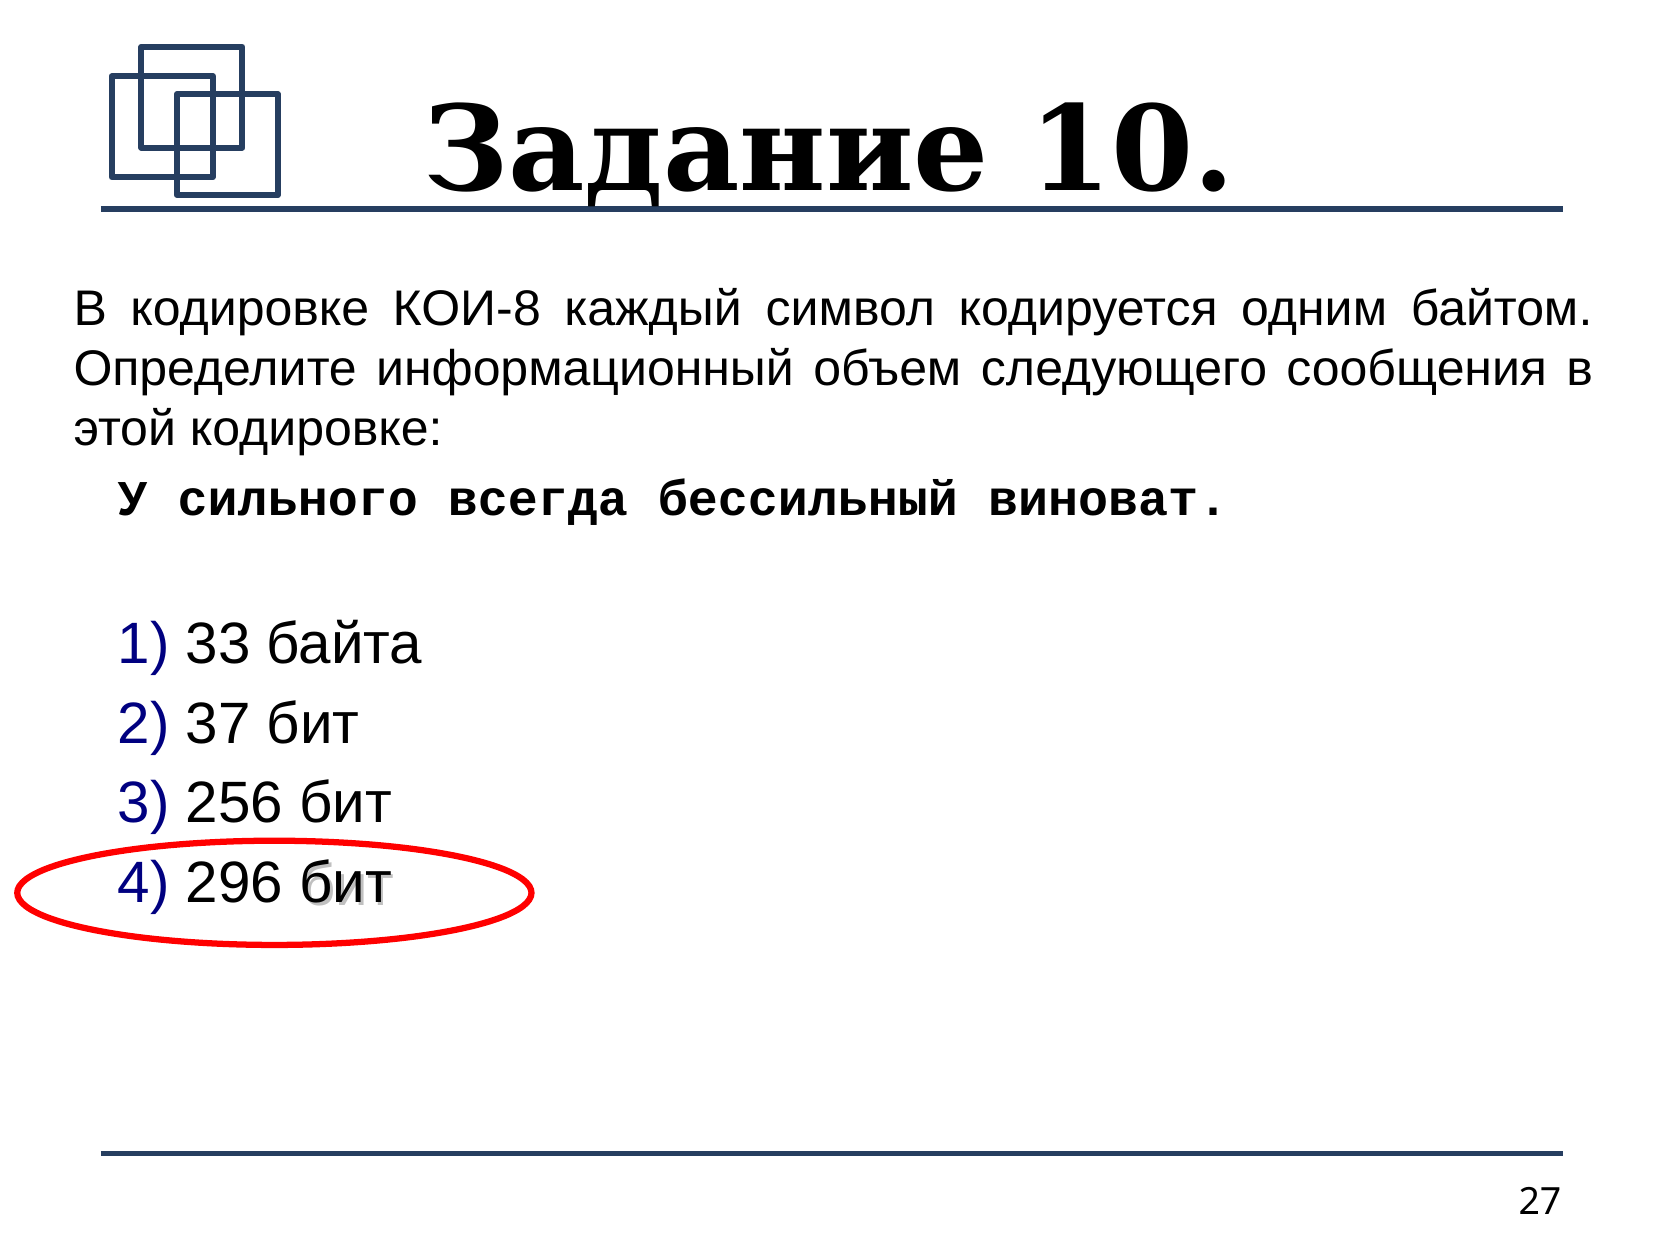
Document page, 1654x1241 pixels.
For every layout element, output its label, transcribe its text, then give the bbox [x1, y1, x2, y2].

title Задание 10. [82, 64, 1571, 268]
text_box В кодировке КОИ-8 каждый символ кодируется одним байтом. Определите информационный объем следующего сообщения в этой кодировке: У сильного всегда бессильный виноват. 33 байта 37 бит 256 бит 296 бит [58, 844, 528, 941]
text_box В кодировке КОИ-8 каждый символ кодируется одним байтом. Определите информационный объем следующего сообщения в этой кодировке: У сильного всегда бессильный виноват. 33 байта 37 бит 256 бит 296 бит [58, 268, 1609, 1194]
